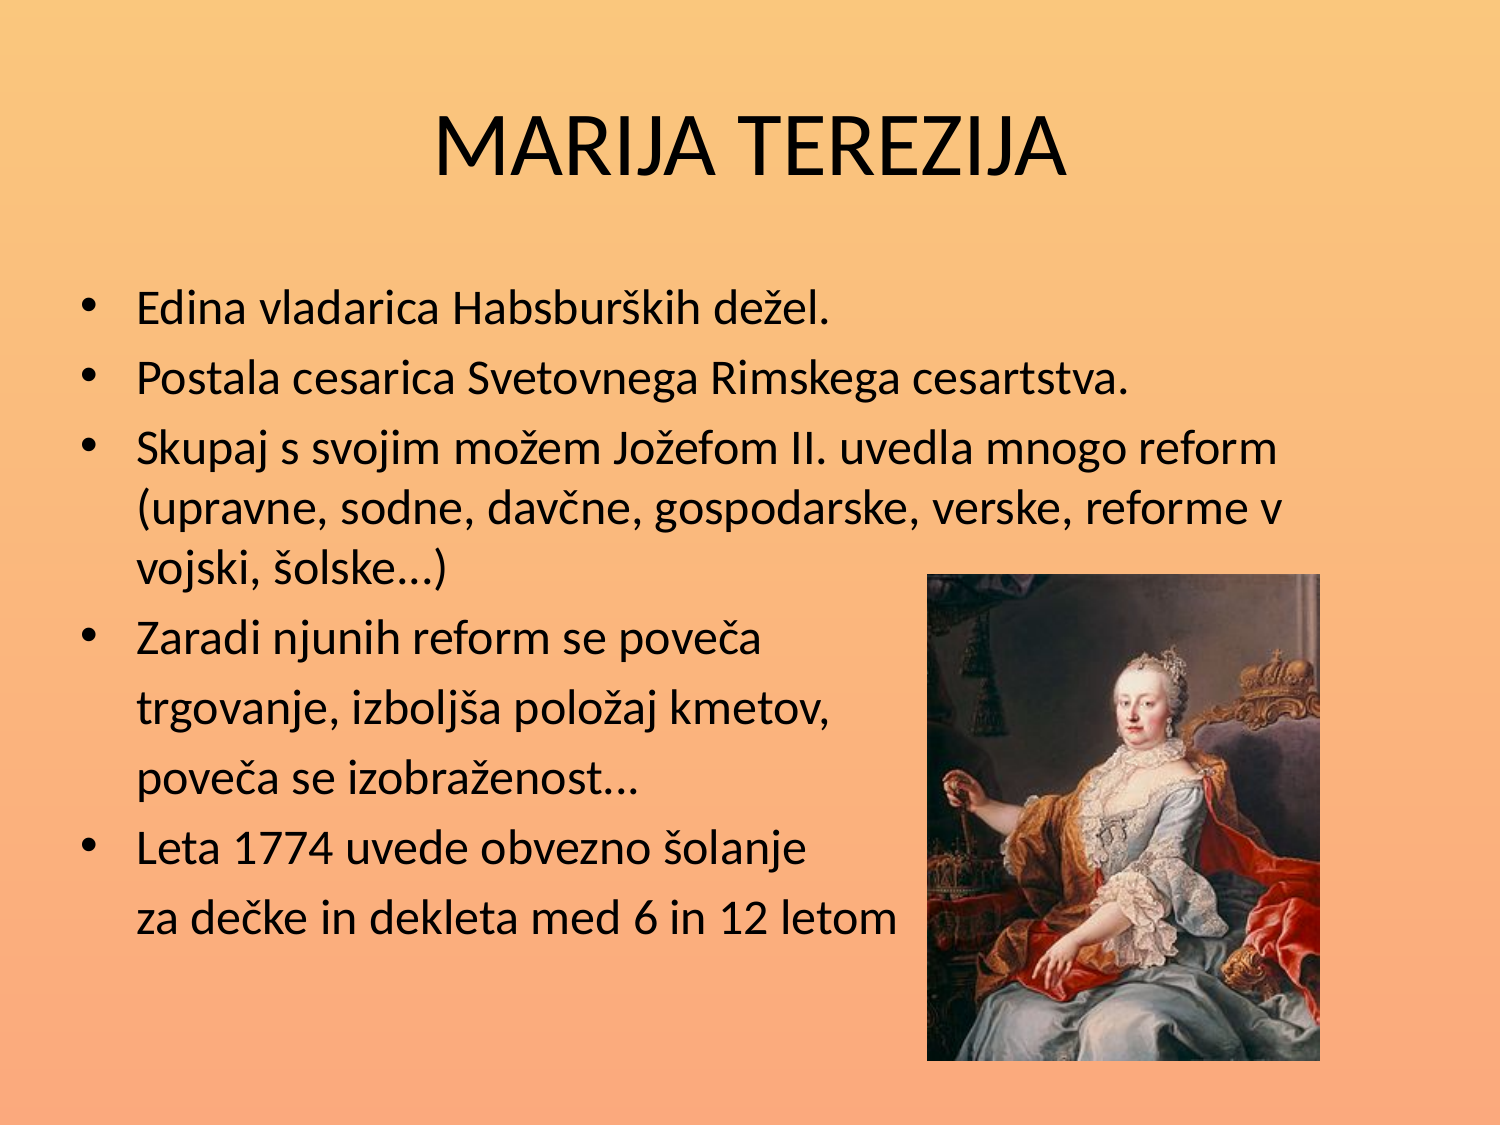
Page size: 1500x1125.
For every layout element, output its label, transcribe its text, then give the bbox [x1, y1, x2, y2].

list Edina vladarica Habsburških dežel. Postala cesarica Svetovnega Rimskega cesartstva. Skupaj s svojim možem Jožefom II. uvedla mnogo reform (upravne, sodne, davčne, gospodarske, verske, reforme v vojski, šolske...) Zaradi njunih reform se poveča trgovanje, izboljša položaj kmetov, poveča se izobraženost... Leta 1774 uvede obvezno šolanje za dečke in dekleta med 6 in 12 letom [64, 267, 1415, 1010]
title MARIJA TEREZIJA [75, 45, 1425, 233]
picture [927, 574, 1320, 1061]
